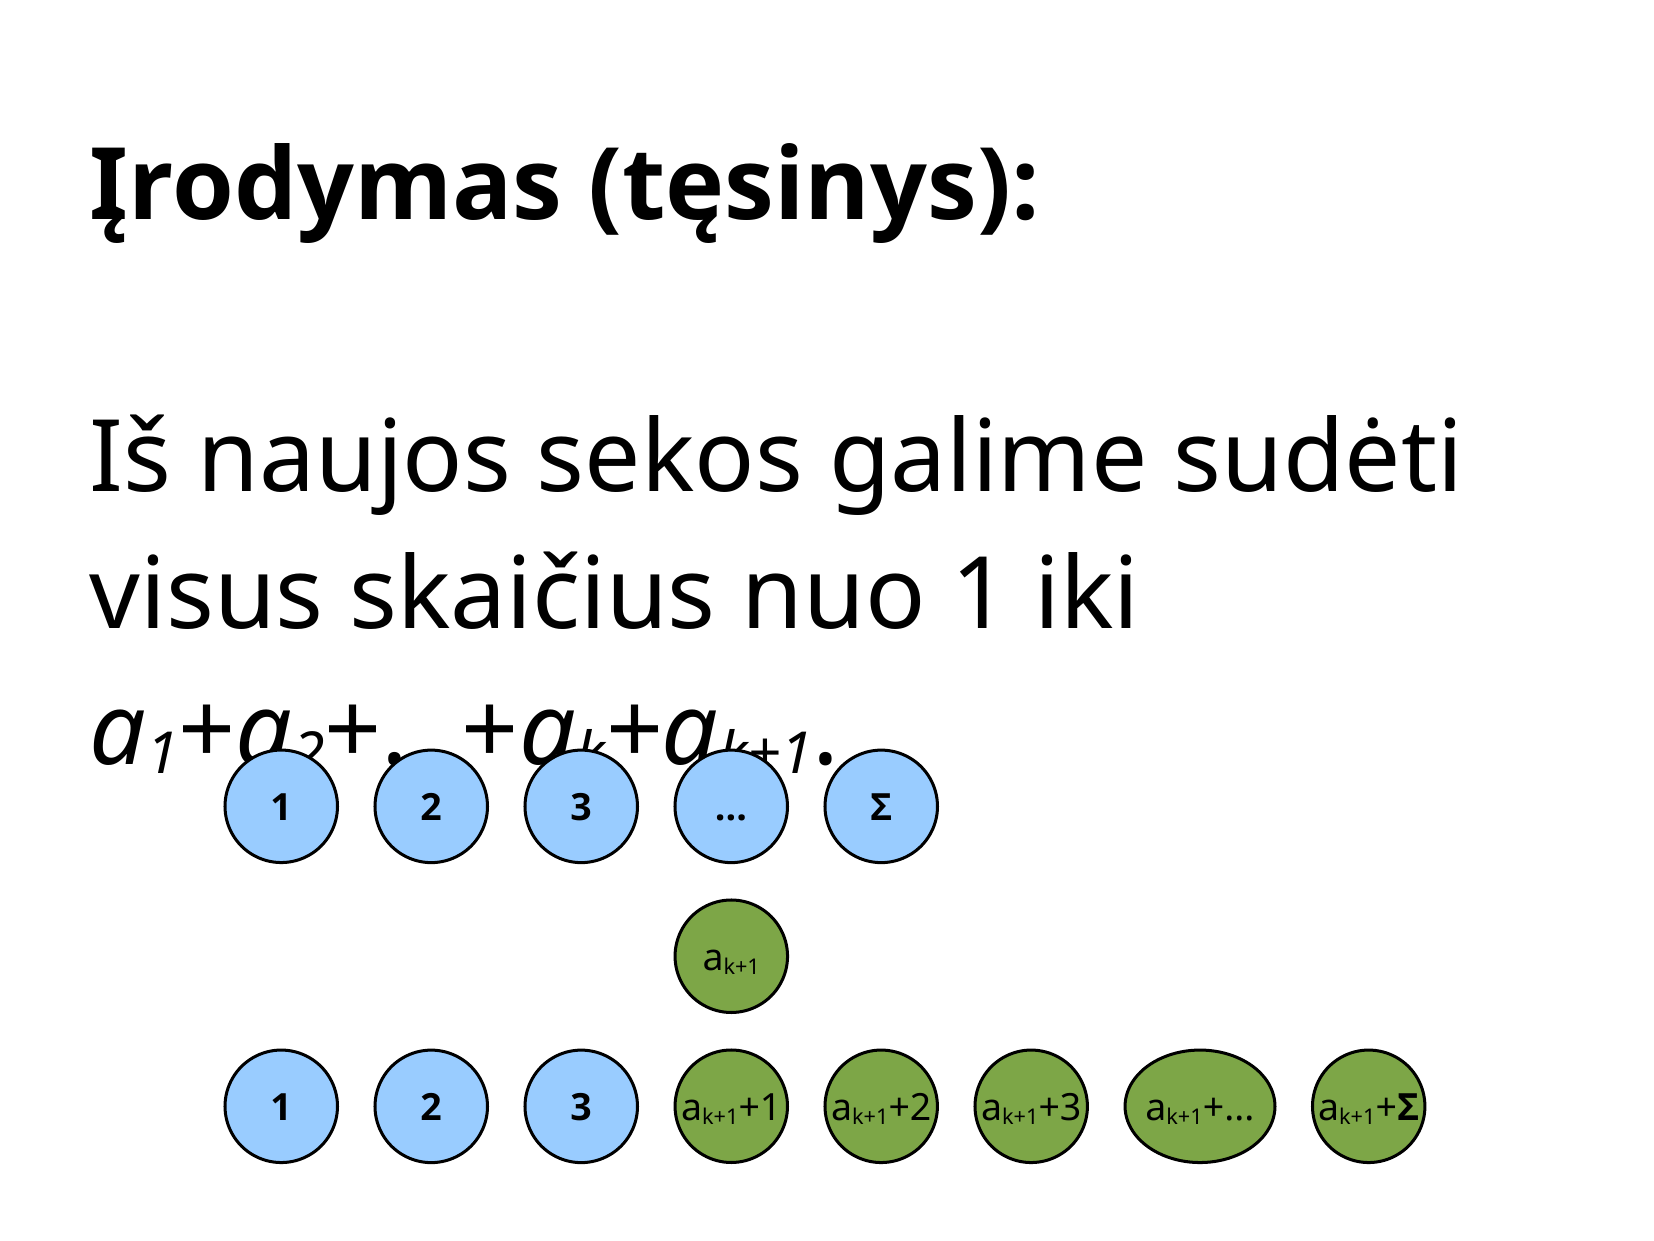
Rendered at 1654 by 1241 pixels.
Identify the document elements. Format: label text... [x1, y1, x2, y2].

text_box ak+1+2 [825, 1050, 938, 1163]
text_box 2 [375, 1050, 488, 1163]
text_box ak+1+1 [675, 1050, 788, 1163]
text_box 3 [525, 1050, 638, 1163]
text_box ... [675, 750, 788, 863]
text_box ak+1+... [1125, 1050, 1276, 1163]
text_box Σ [825, 750, 938, 863]
text_box 2 [375, 750, 488, 863]
text_box 3 [525, 750, 638, 863]
text_box 1 [225, 1050, 338, 1163]
text_box 1 [225, 750, 338, 863]
text_box Įrodymas (tęsinys): Iš naujos sekos galime sudėti visus skaičius nuo 1 iki a1+a2+...+ak+ak+1. [75, 104, 1538, 863]
text_box ak+1+3 [975, 1050, 1088, 1163]
text_box ak+1 [675, 900, 788, 1013]
text_box ak+1+Σ [1312, 1050, 1425, 1163]
